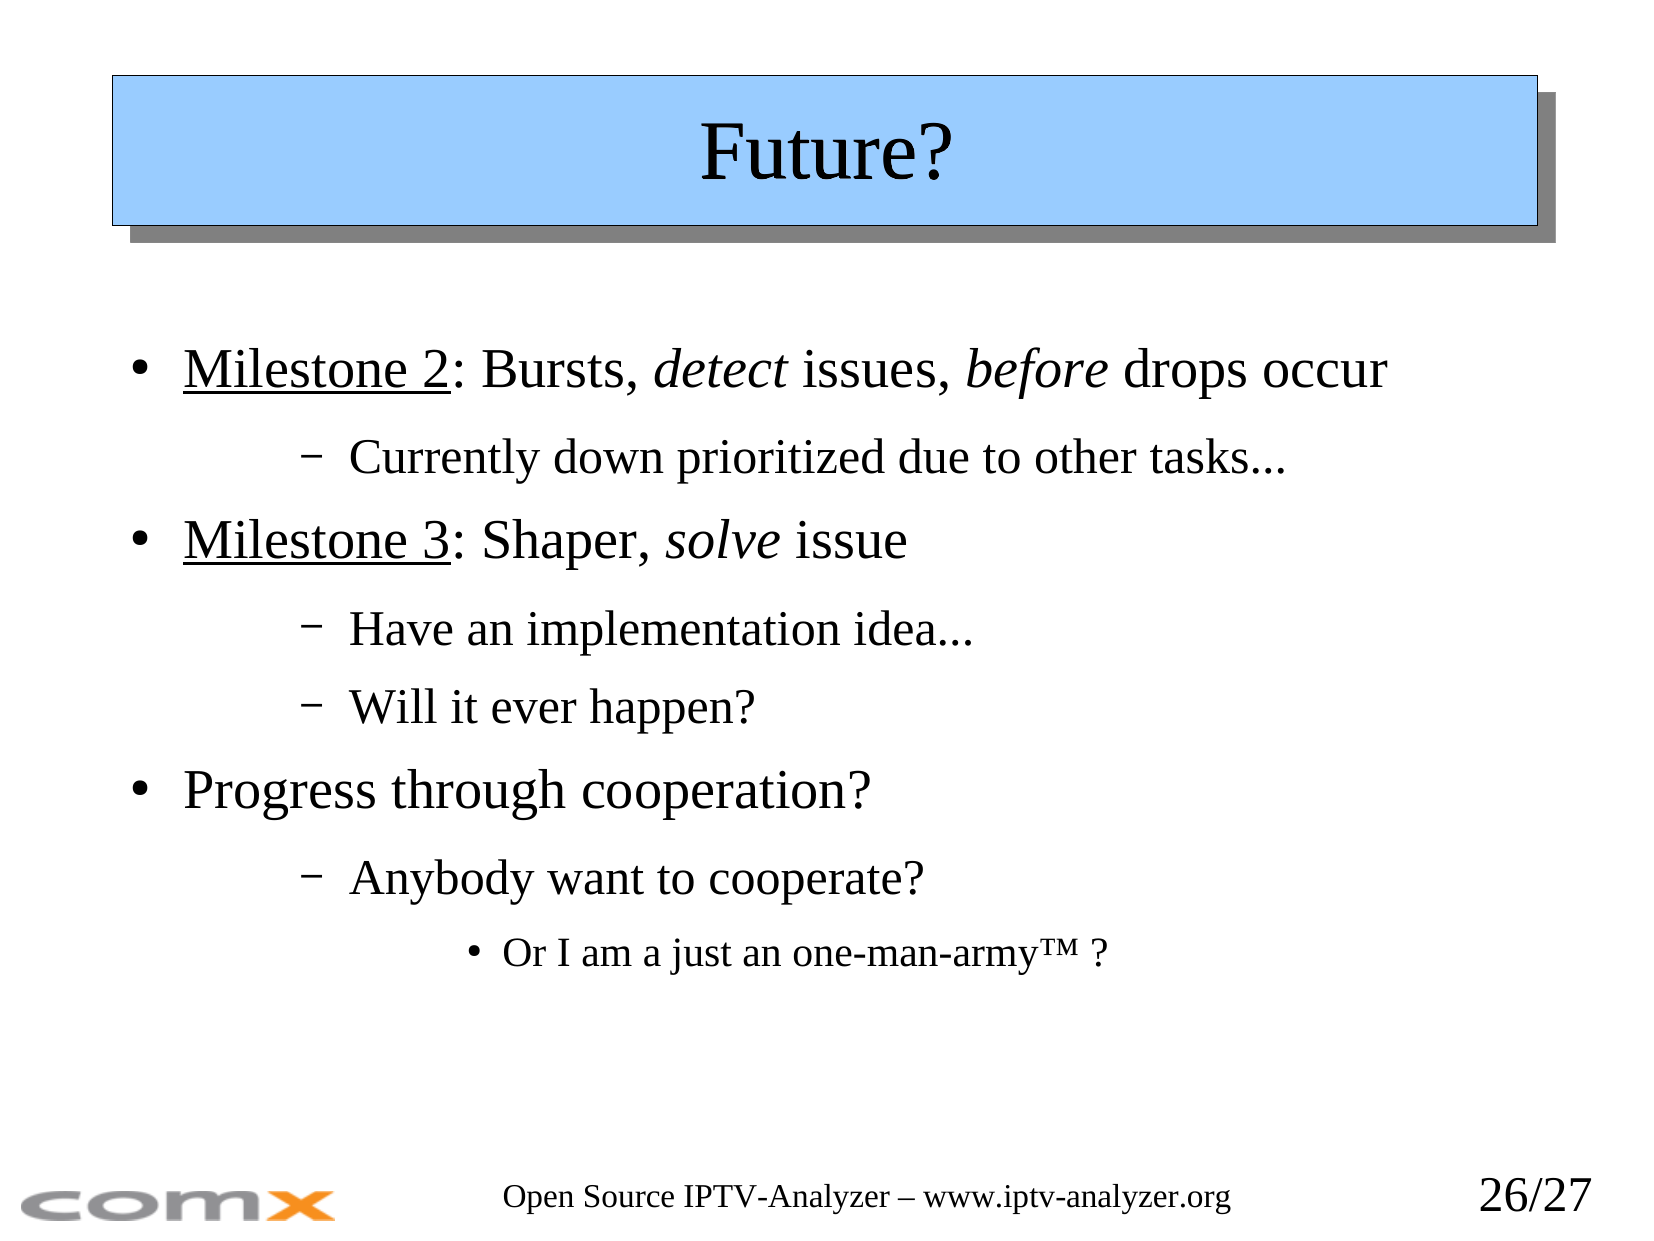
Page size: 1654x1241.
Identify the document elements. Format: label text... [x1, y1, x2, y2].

picture [21, 1191, 335, 1221]
title Future? [116, 90, 1538, 211]
list Milestone 2: Bursts, detect issues, before drops occur Currently down prioritized due to other tasks... Milestone 3: Shaper, solve issue Have an implementation idea... Will it ever happen? Progress through cooperation? Anybody want to cooperate? Or I am a just an one-man-army™ ? [112, 337, 1538, 1096]
